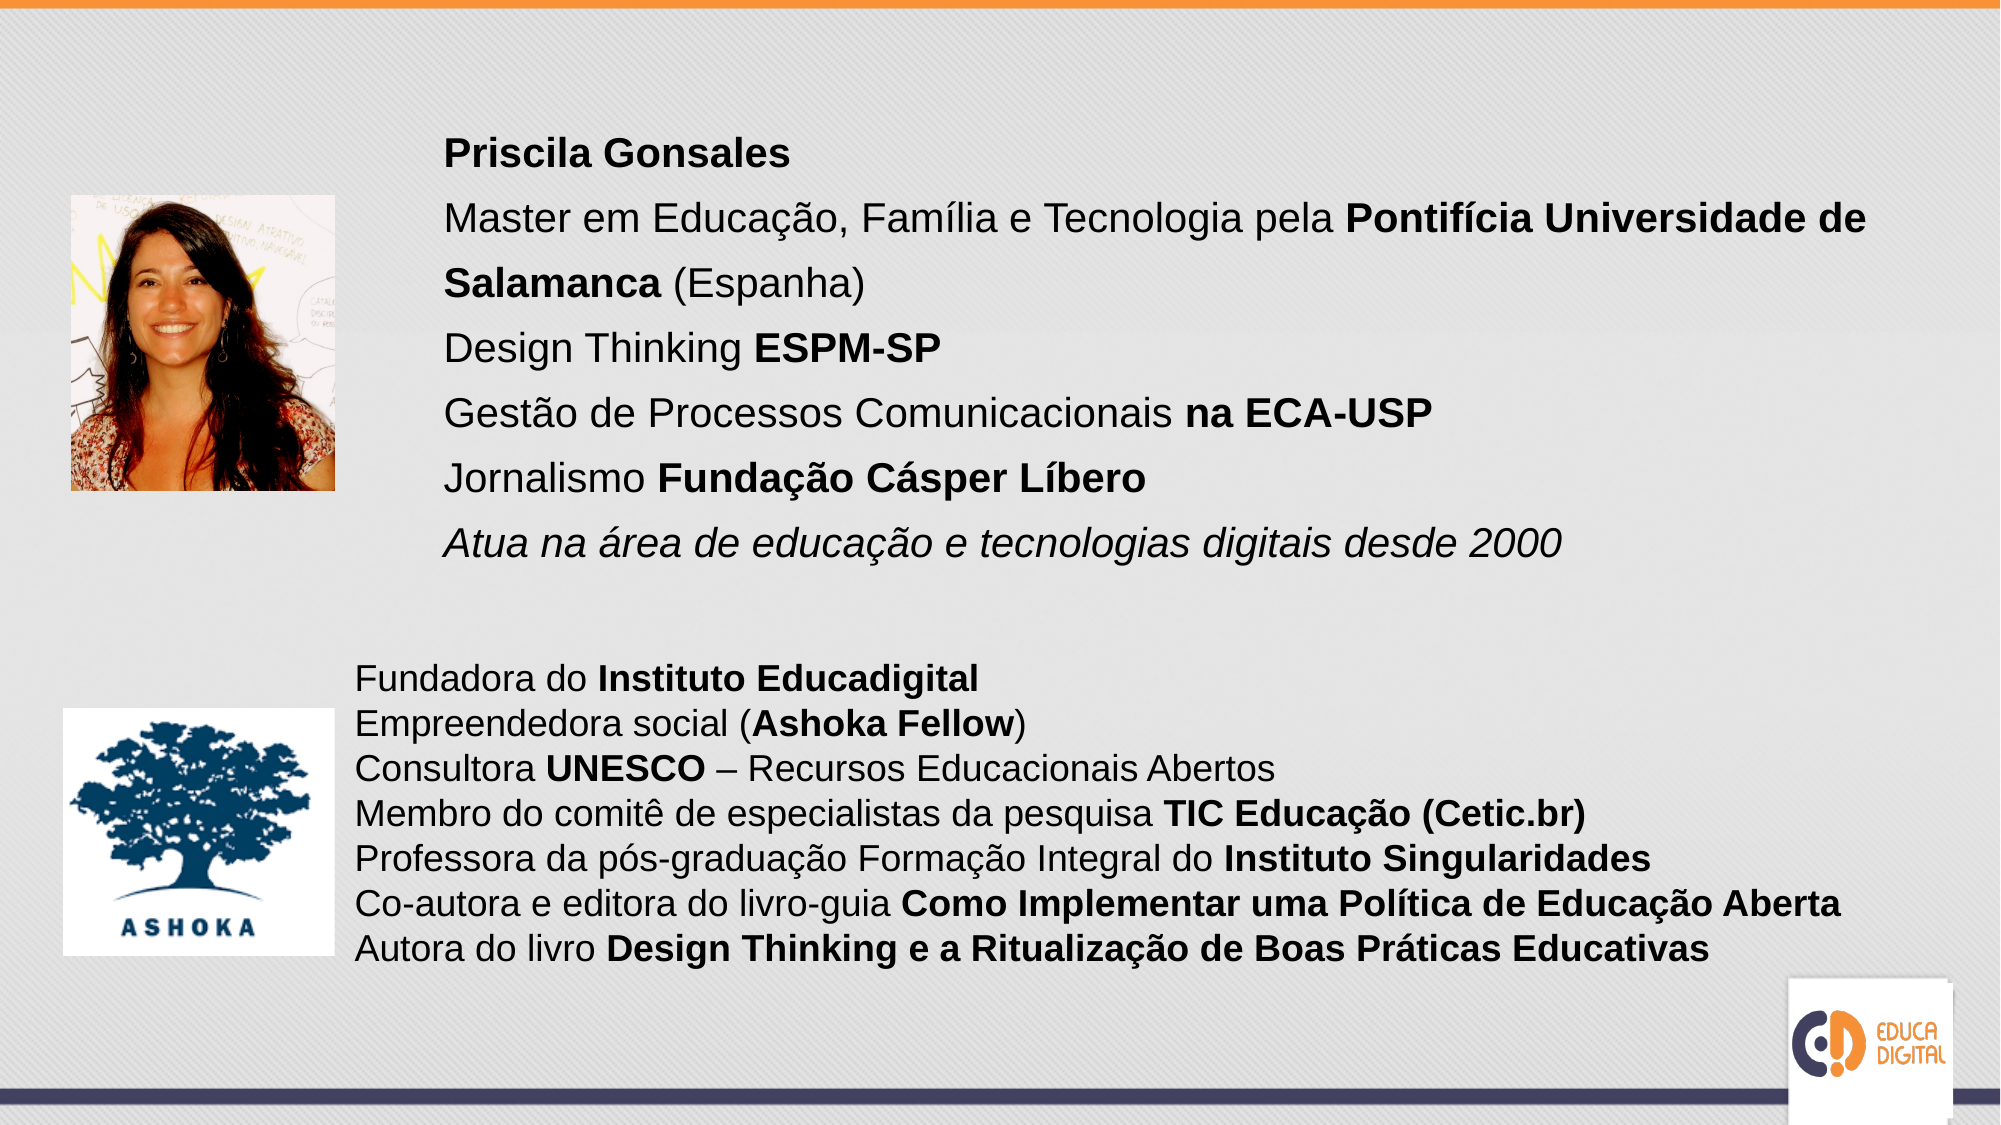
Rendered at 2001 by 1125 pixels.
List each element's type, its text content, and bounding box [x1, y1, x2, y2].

picture [0, 0, 2001, 1125]
text_box Fundadora do Instituto Educadigital Empreendedora social (Ashoka Fellow) Consultora UNESCO – Recursos Educacionais Abertos Membro do comitê de especialistas da pesquisa TIC Educação (Cetic.br) Professora da pós-graduação Formação Integral do Instituto Singularidades Co-autora e editora do livro-guia Como Implementar uma Política de Educação Aberta Autora do livro Design Thinking e a Ritualização de Boas Práticas Educativas [339, 646, 1916, 941]
text_box [1792, 1115, 1954, 1119]
text_box Priscila Gonsales Master em Educação, Família e Tecnologia pela Pontifícia Universidade de Salamanca (Espanha) Design Thinking ESPM-SP Gestão de Processos Comunicacionais na ECA-USP Jornalismo Fundação Cásper Líbero Atua na área de educação e tecnologias digitais desde 2000 [428, 118, 2000, 574]
